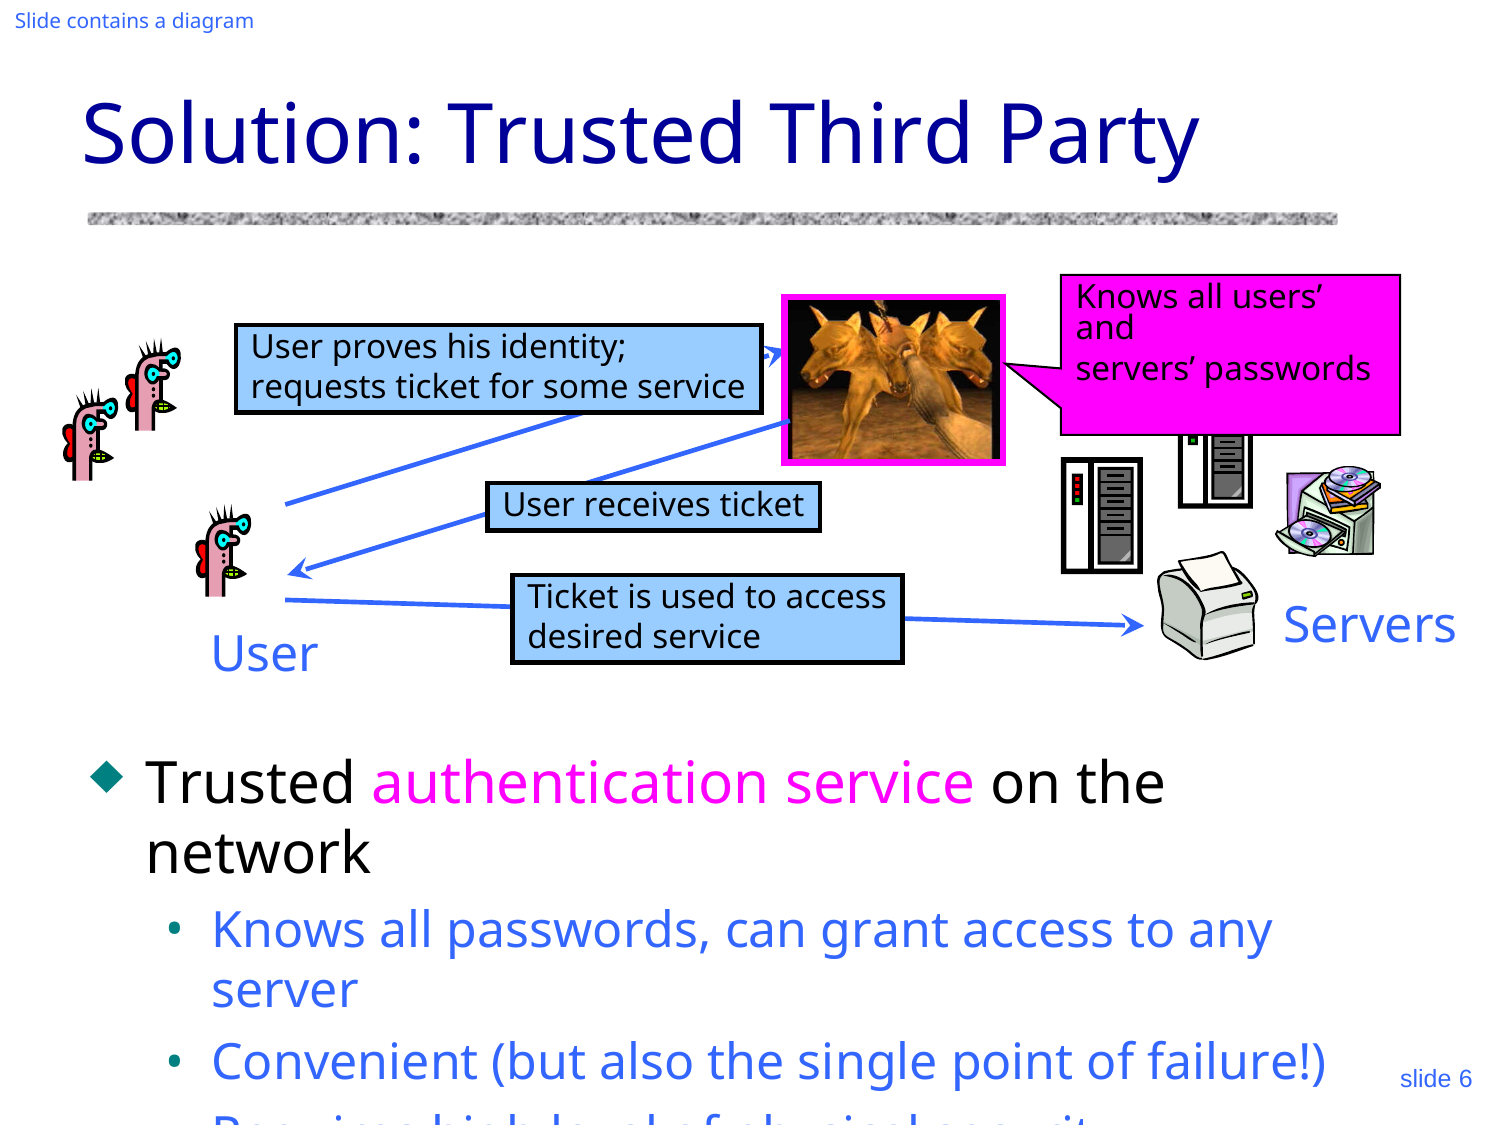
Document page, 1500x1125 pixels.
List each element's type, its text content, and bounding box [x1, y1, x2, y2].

text_box Solution: Trusted Third Party [66, 37, 1451, 188]
text_box Slide contains a diagram [0, 0, 676, 40]
text_box Ticket is used to access desired service [512, 575, 903, 663]
text_box User proves his identity; requests ticket for some service [235, 324, 762, 413]
text_box Servers [1268, 596, 1474, 661]
picture [1060, 456, 1145, 576]
picture [1177, 435, 1254, 510]
picture [87, 212, 1338, 226]
text_box User receives ticket [487, 483, 820, 531]
picture [787, 299, 1000, 460]
picture [1155, 549, 1261, 663]
picture [62, 387, 119, 482]
text_box User [195, 625, 335, 690]
picture [125, 337, 182, 432]
text_box slide <number> [1174, 1025, 1488, 1101]
picture [195, 503, 252, 598]
picture [1273, 465, 1383, 559]
text_box Knows all users’ and servers’ passwords [1005, 274, 1401, 435]
text_box Trusted authentication service on the network Knows all passwords, can grant access to any server Convenient (but also the single point of failure!) Requires high level of physical security [74, 737, 1417, 1088]
